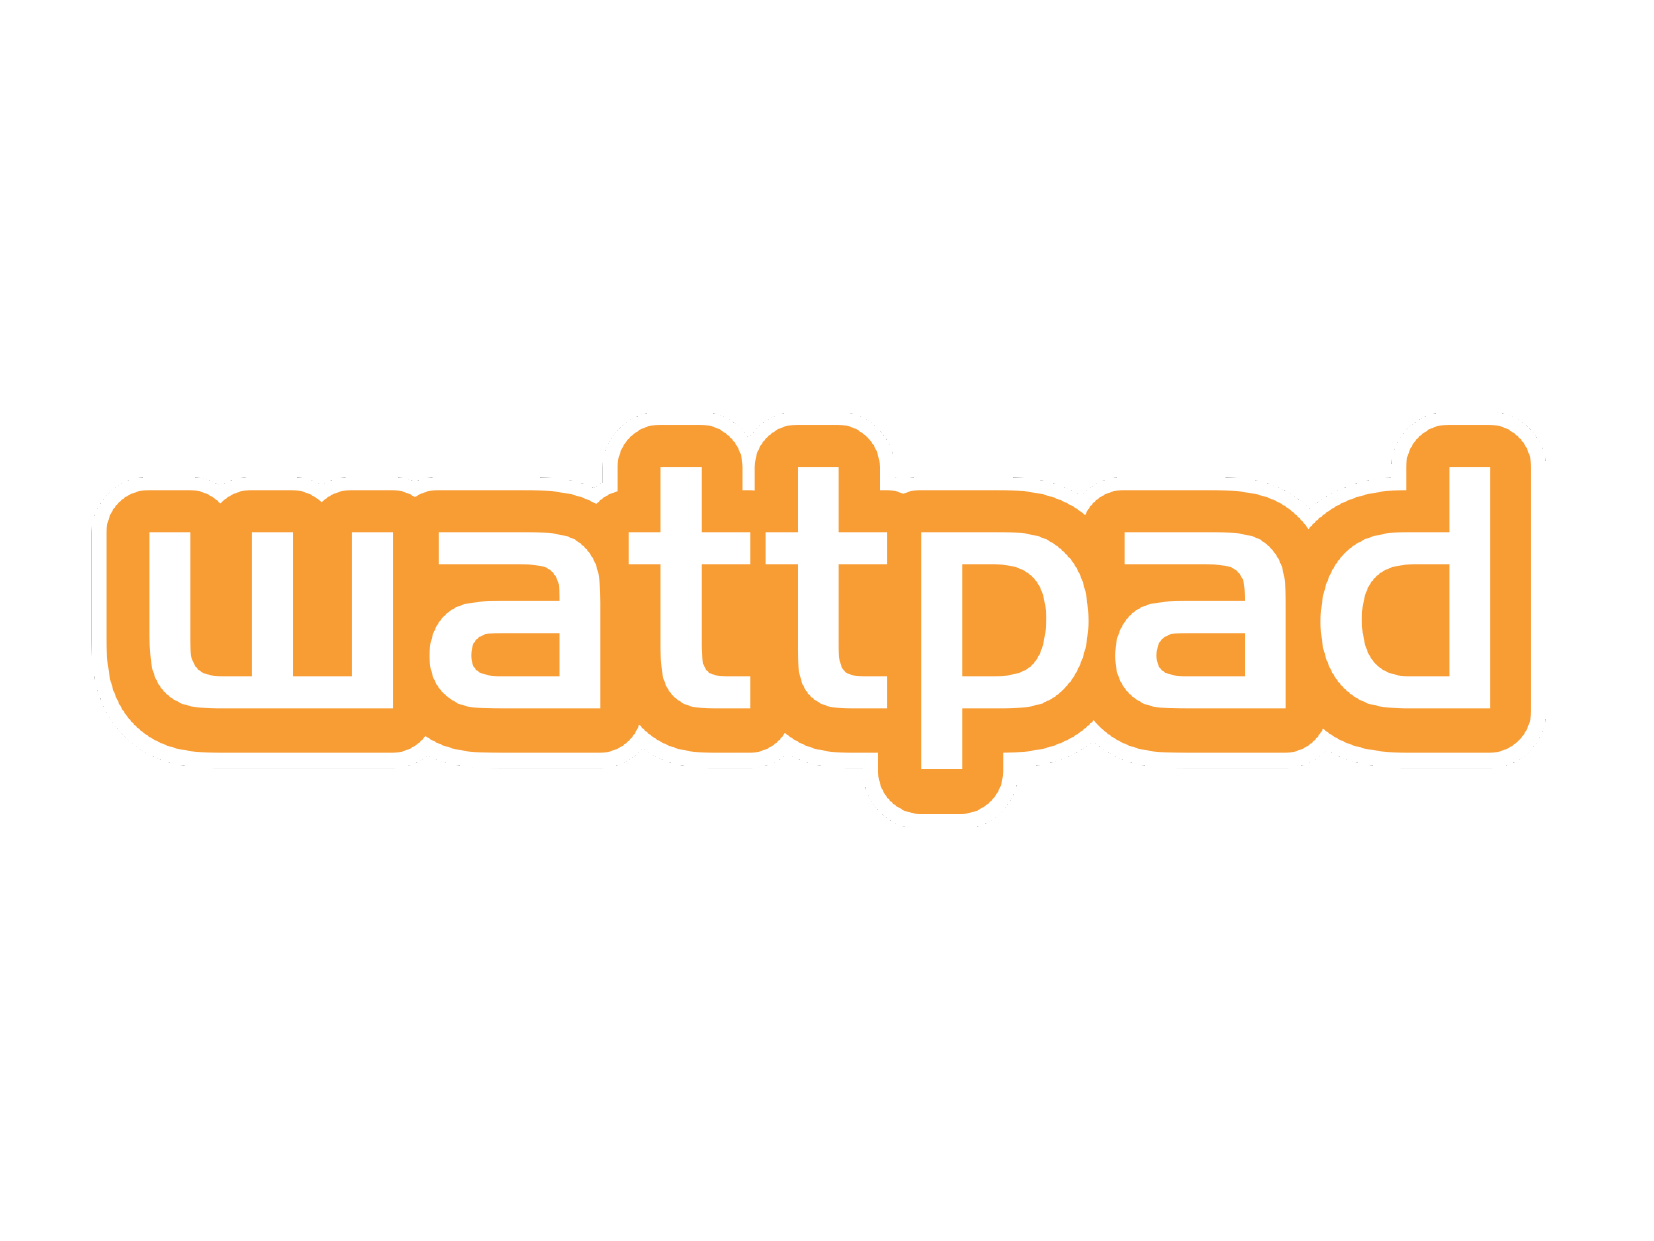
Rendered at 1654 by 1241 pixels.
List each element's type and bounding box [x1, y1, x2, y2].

picture [67, 377, 1570, 863]
